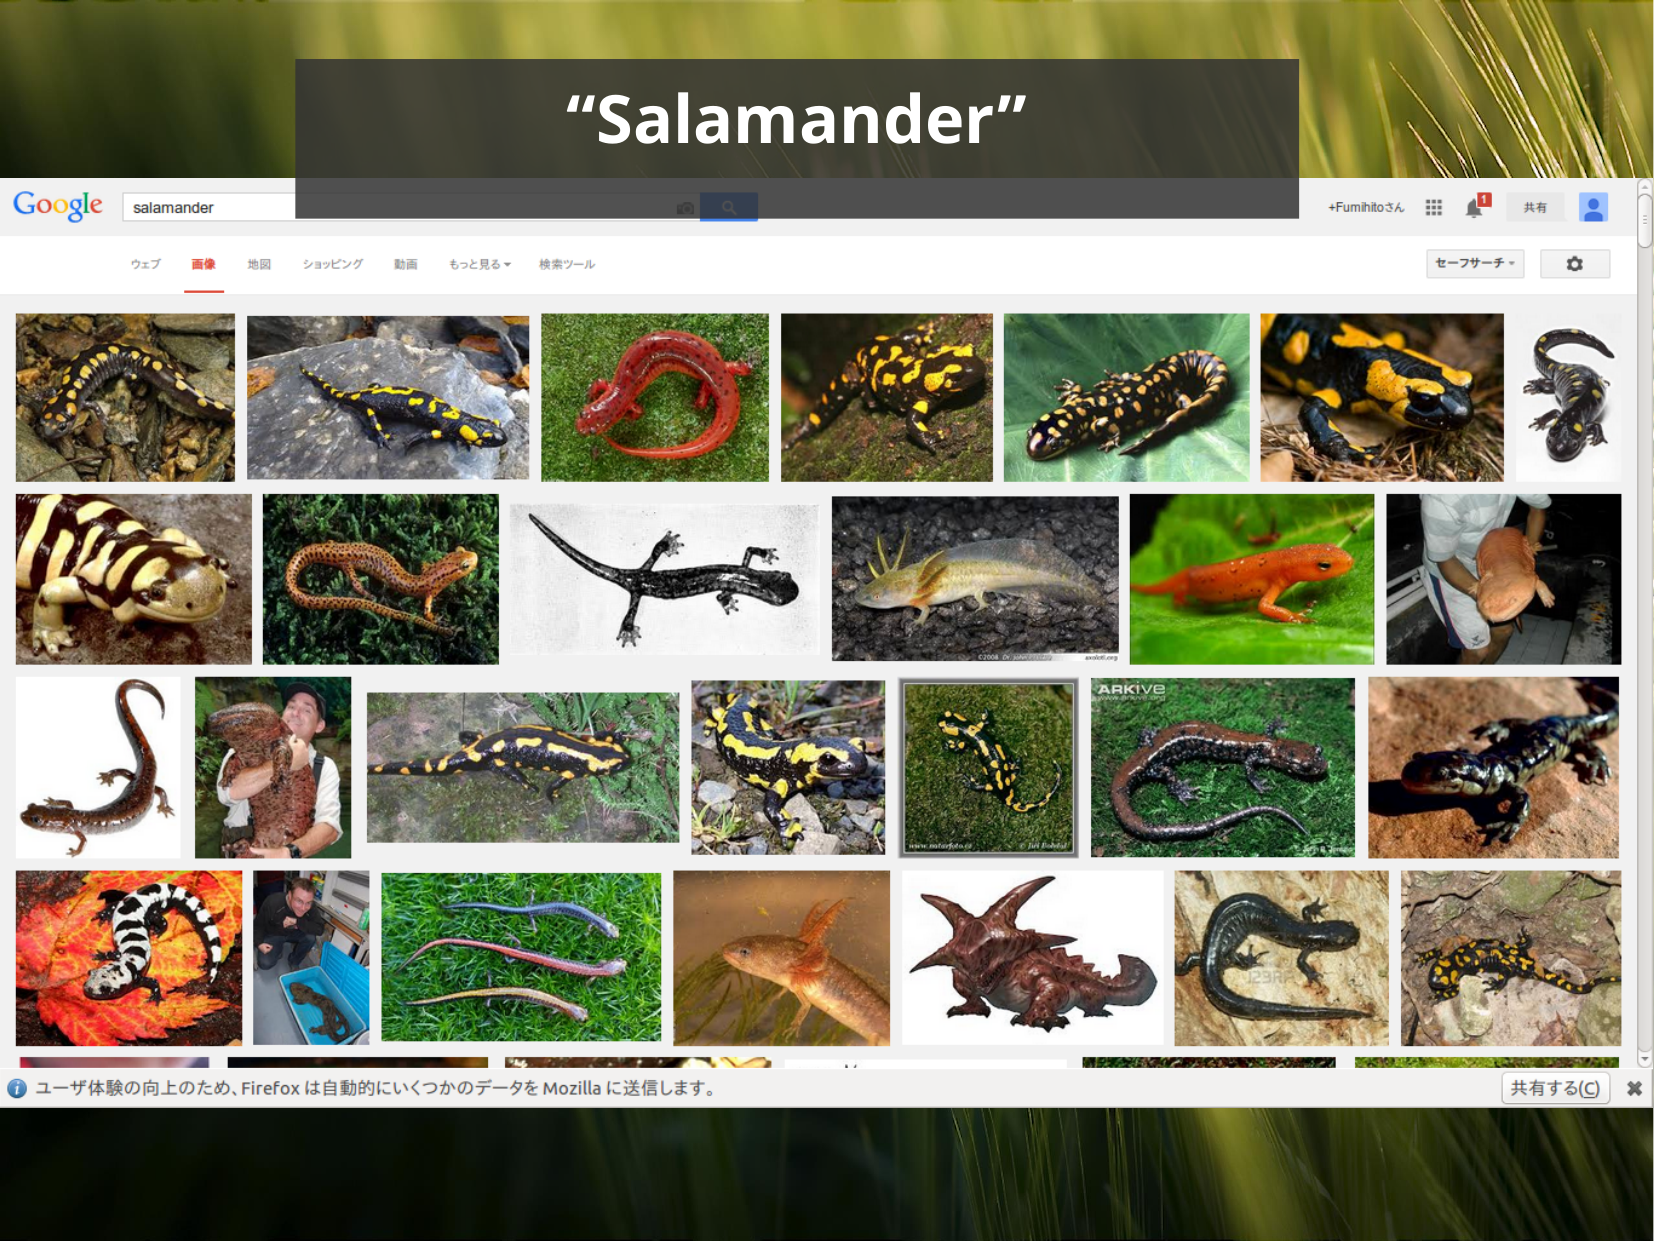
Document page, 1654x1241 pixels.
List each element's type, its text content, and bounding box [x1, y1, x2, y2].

picture [0, 0, 1654, 1241]
text_box “Salamander” [295, 59, 1300, 219]
